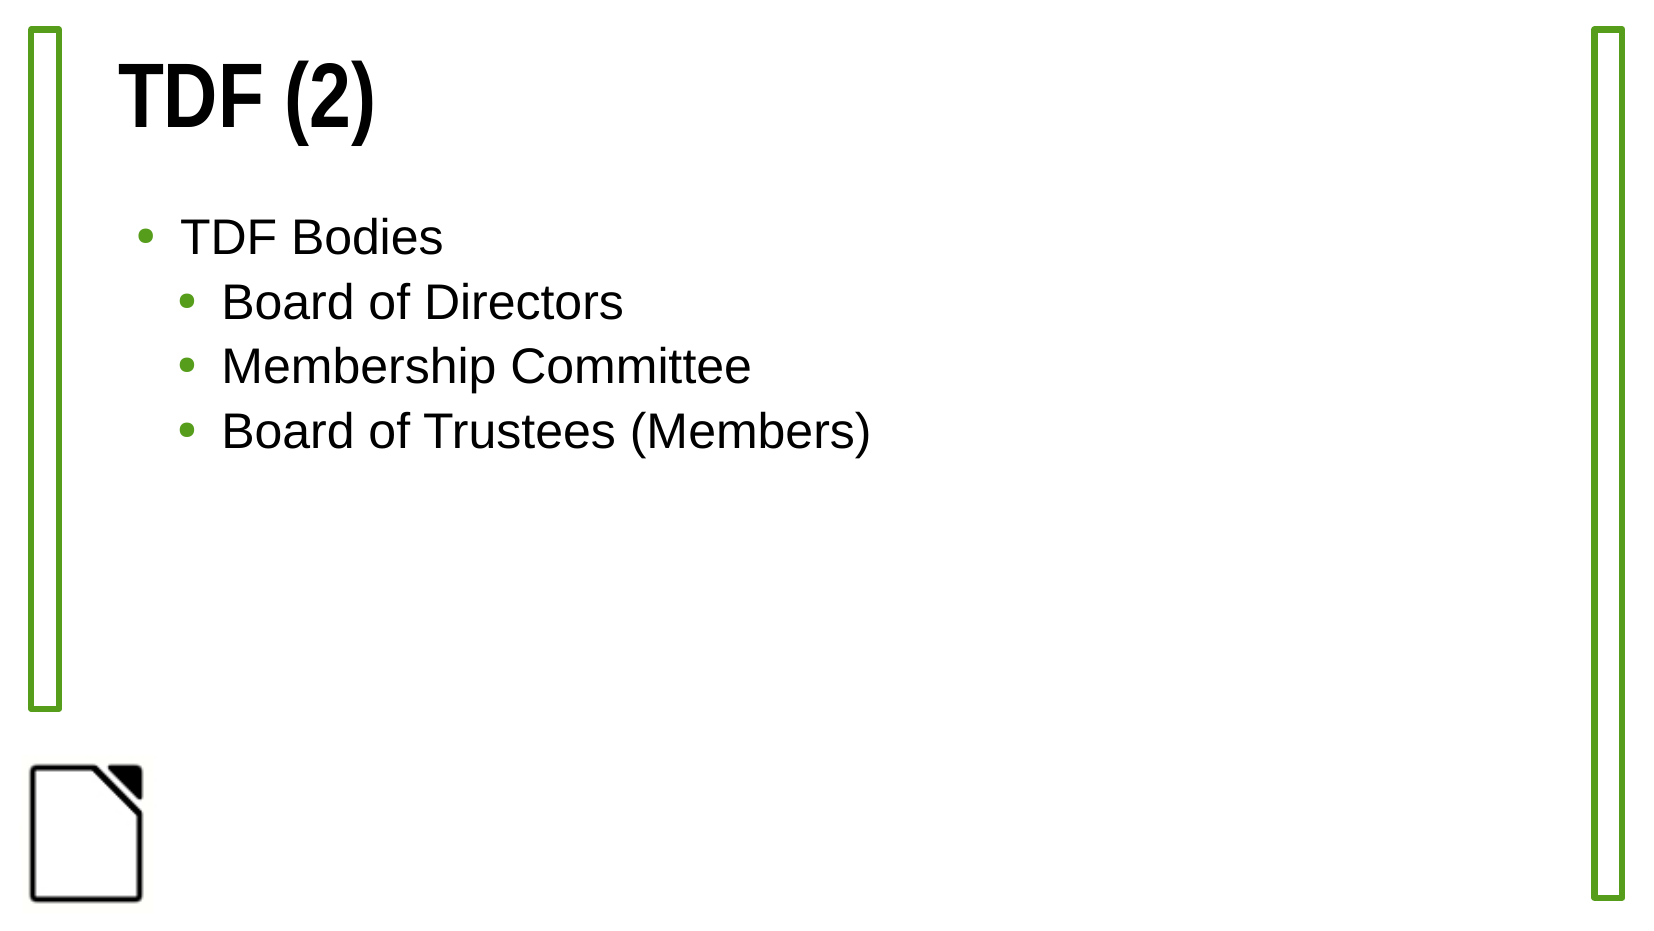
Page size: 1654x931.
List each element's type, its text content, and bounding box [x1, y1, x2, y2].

picture [9, 755, 166, 913]
title TDF (2) [118, 35, 1536, 154]
list TDF Bodies Board of Directors Membership Committee Board of Trustees (Members) [118, 209, 1536, 830]
